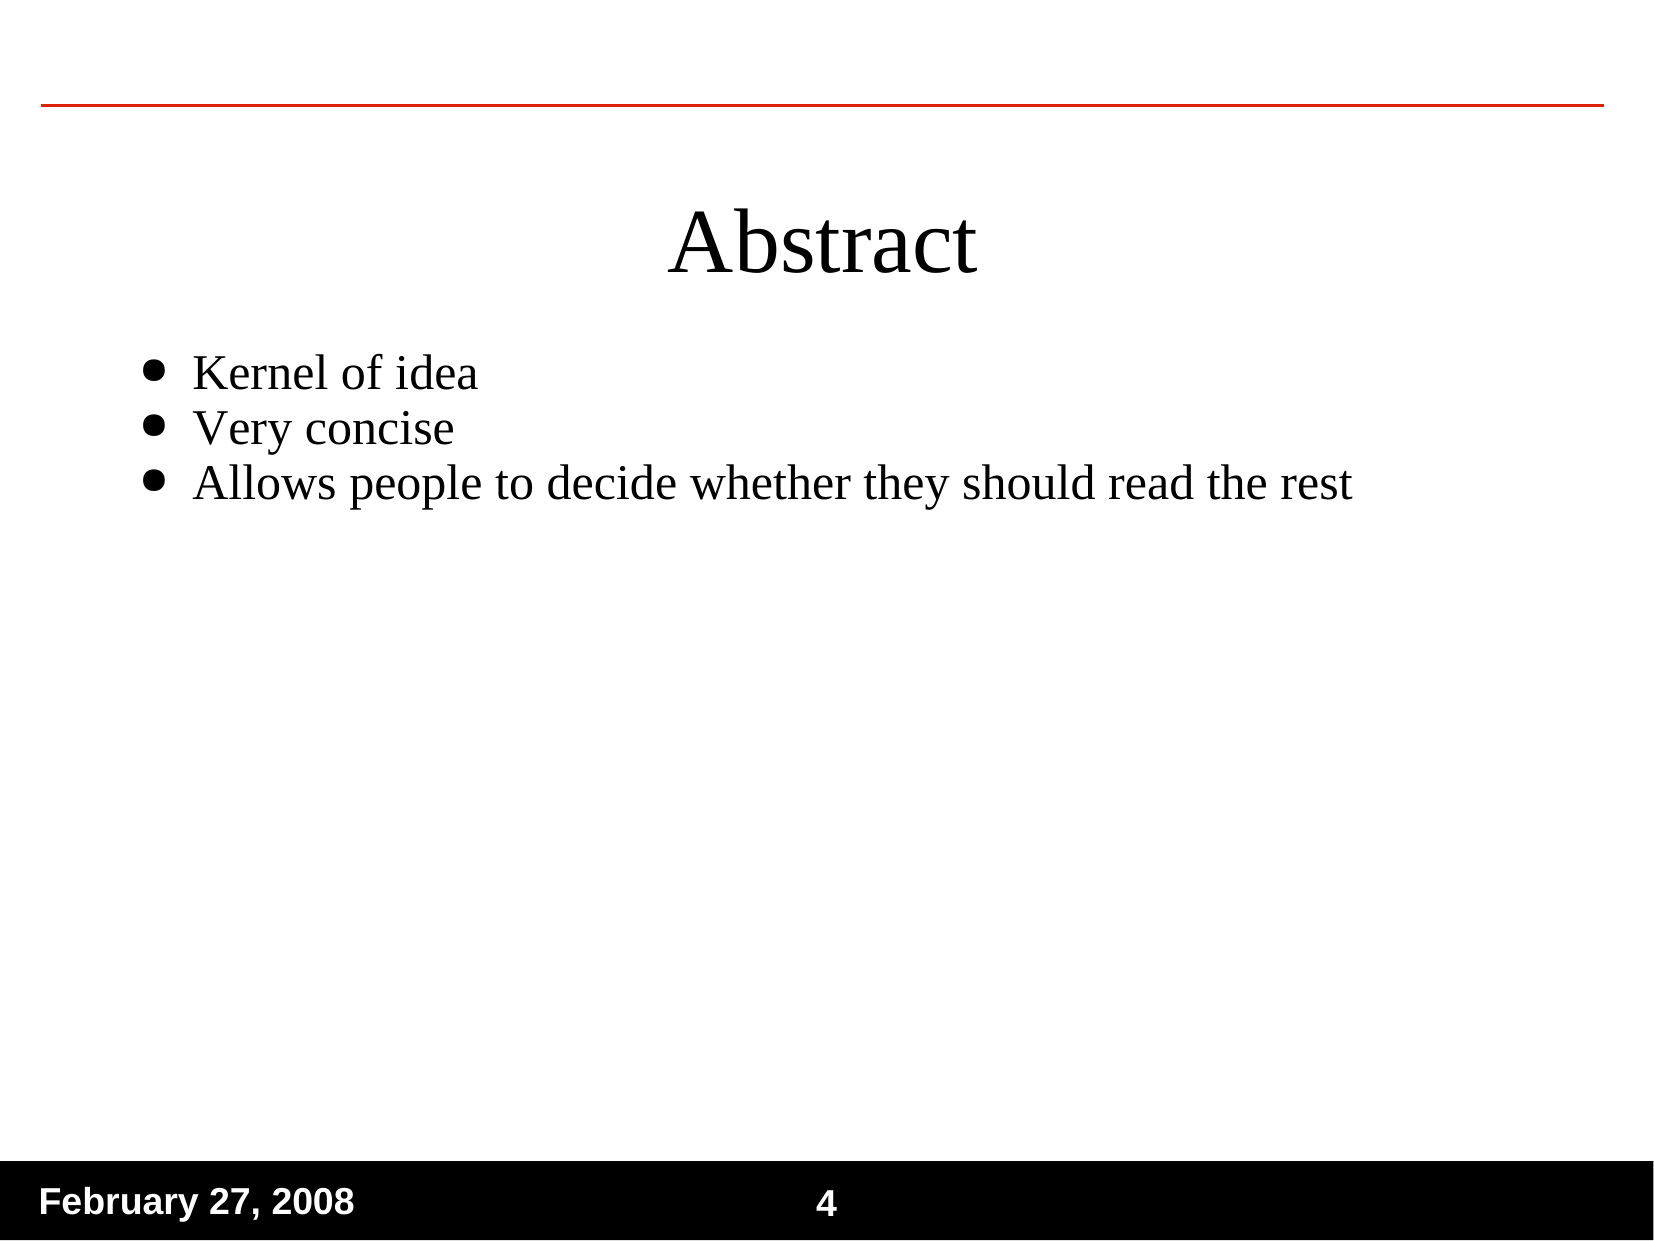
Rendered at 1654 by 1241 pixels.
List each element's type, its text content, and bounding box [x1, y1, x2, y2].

list Kernel of idea Very concise Allows people to decide whether they should read the rest [121, 344, 1534, 1127]
title Abstract [117, 137, 1530, 346]
